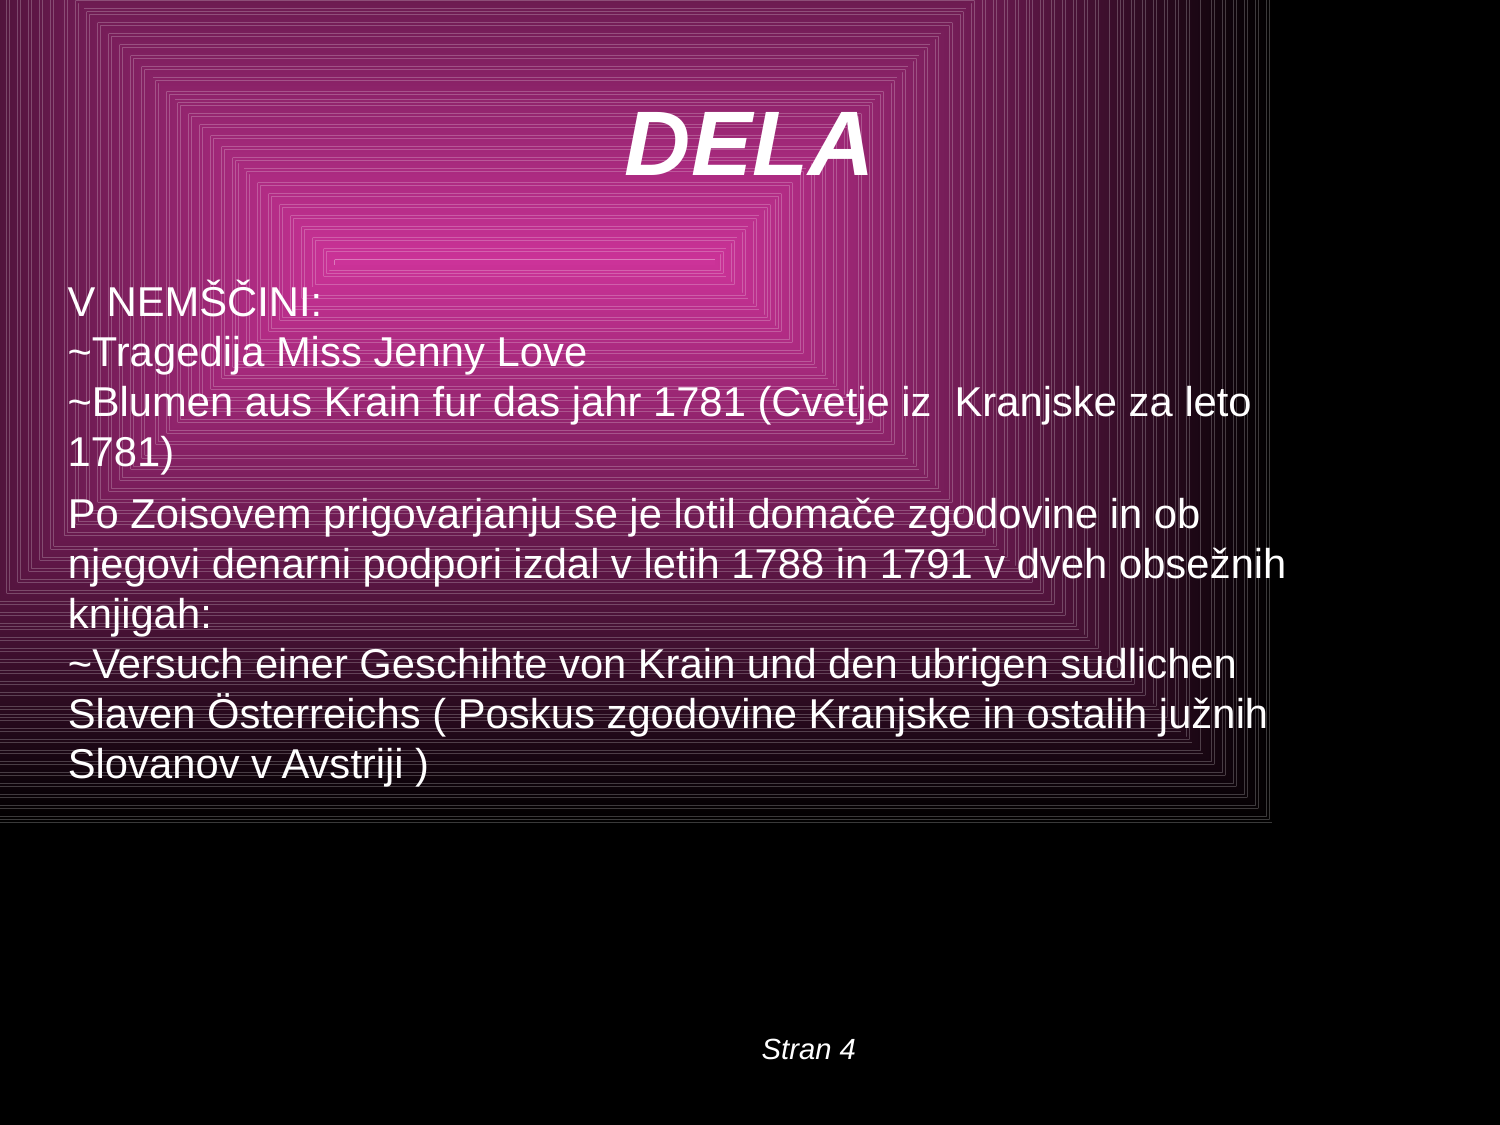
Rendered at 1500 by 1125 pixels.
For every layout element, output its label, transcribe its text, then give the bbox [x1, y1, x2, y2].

text_box Po Zoisovem prigovarjanju se je lotil domače zgodovine in ob njegovi denarni podpori izdal v letih 1788 in 1791 v dveh obsežnih knjigah: ~Versuch einer Geschihte von Krain und den ubrigen sudlichen Slaven Österreichs ( Poskus zgodovine Kranjske in ostalih južnih Slovanov v Avstriji ) [53, 479, 1329, 795]
text_box Stran 4 [655, 1023, 963, 1073]
title DELA [75, 45, 1425, 233]
text_box V NEMŠČINI: ~Tragedija Miss Jenny Love ~Blumen aus Krain fur das jahr 1781 (Cvetje iz Kranjske za leto 1781) [52, 267, 1306, 583]
